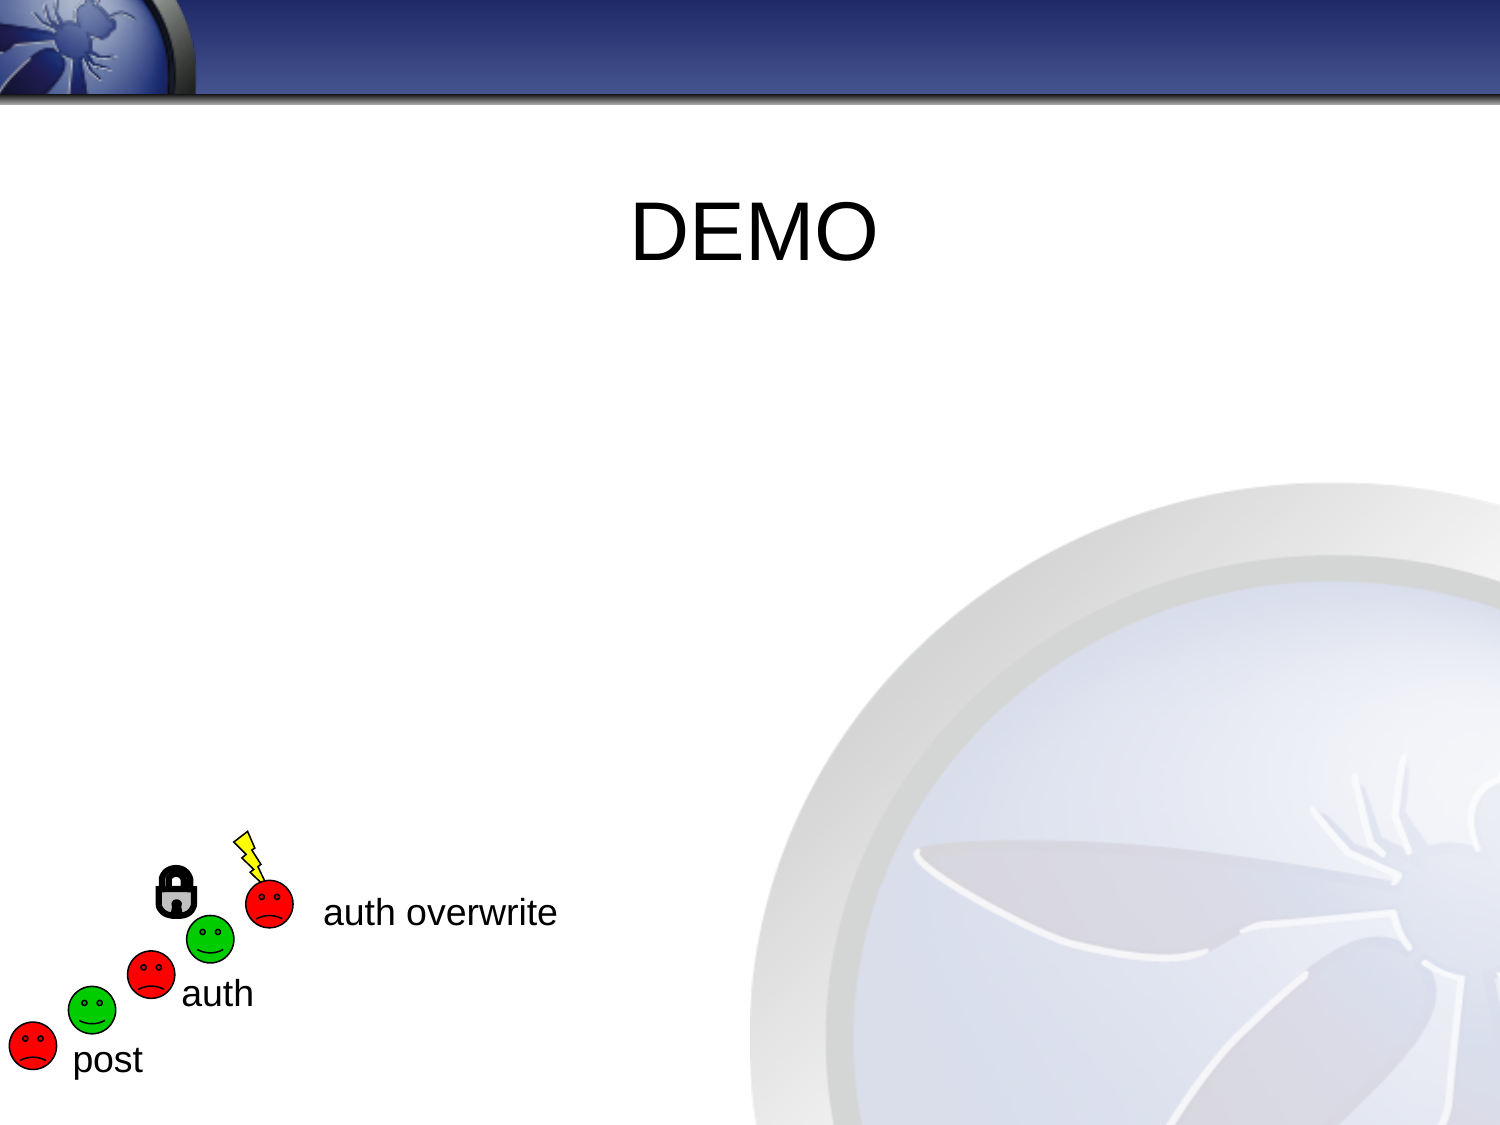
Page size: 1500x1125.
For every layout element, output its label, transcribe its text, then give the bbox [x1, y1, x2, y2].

text_box auth [166, 961, 270, 1022]
text_box [68, 986, 116, 1034]
text_box [127, 950, 175, 999]
text_box DEMO [615, 170, 991, 286]
picture [0, 0, 198, 95]
text_box [233, 831, 294, 928]
picture [750, 479, 1500, 1125]
text_box auth overwrite [308, 880, 573, 941]
text_box [186, 915, 234, 963]
text_box post [57, 1027, 159, 1088]
text_box [9, 1022, 57, 1070]
text_box [158, 868, 195, 916]
